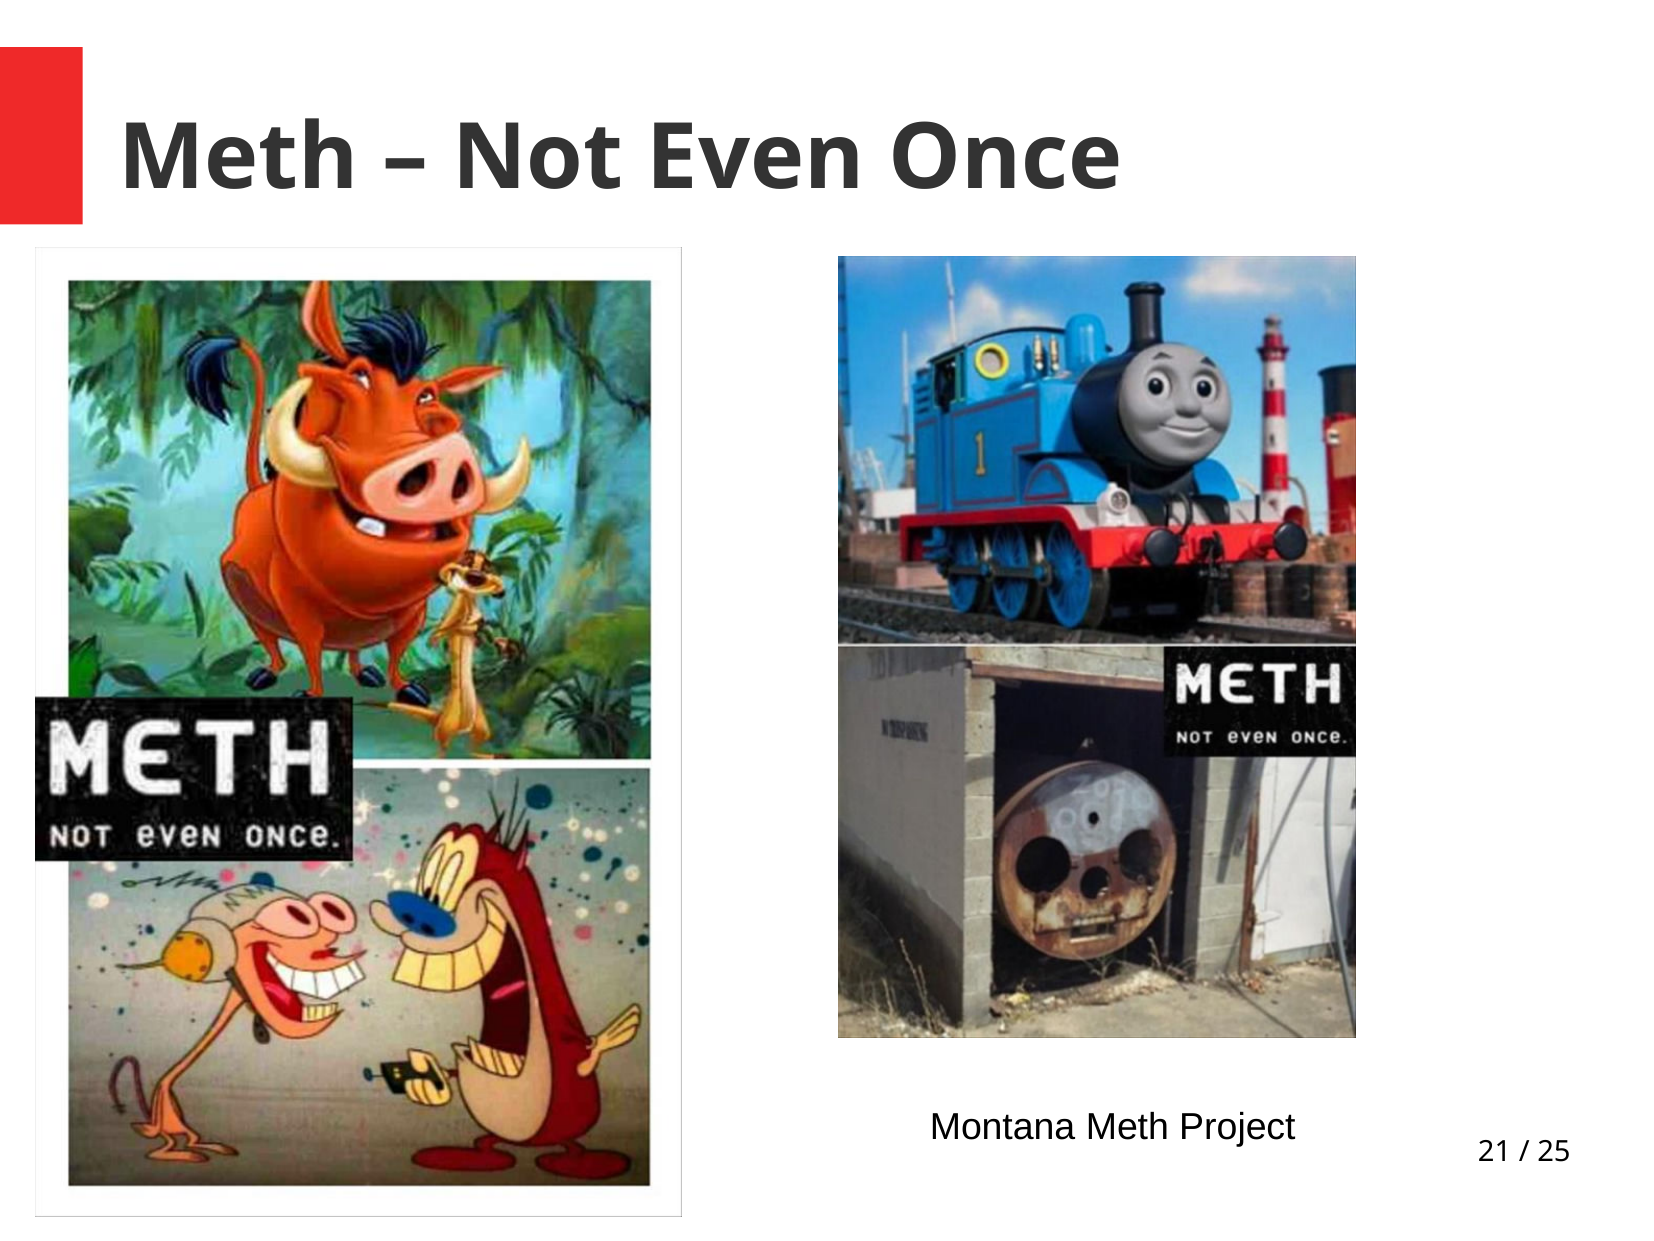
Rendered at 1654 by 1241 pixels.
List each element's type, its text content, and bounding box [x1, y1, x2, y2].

picture [35, 247, 682, 1217]
text_box Montana Meth Project [915, 1098, 1312, 1156]
title Meth – Not Even Once [118, 49, 1571, 257]
picture [838, 256, 1356, 1038]
